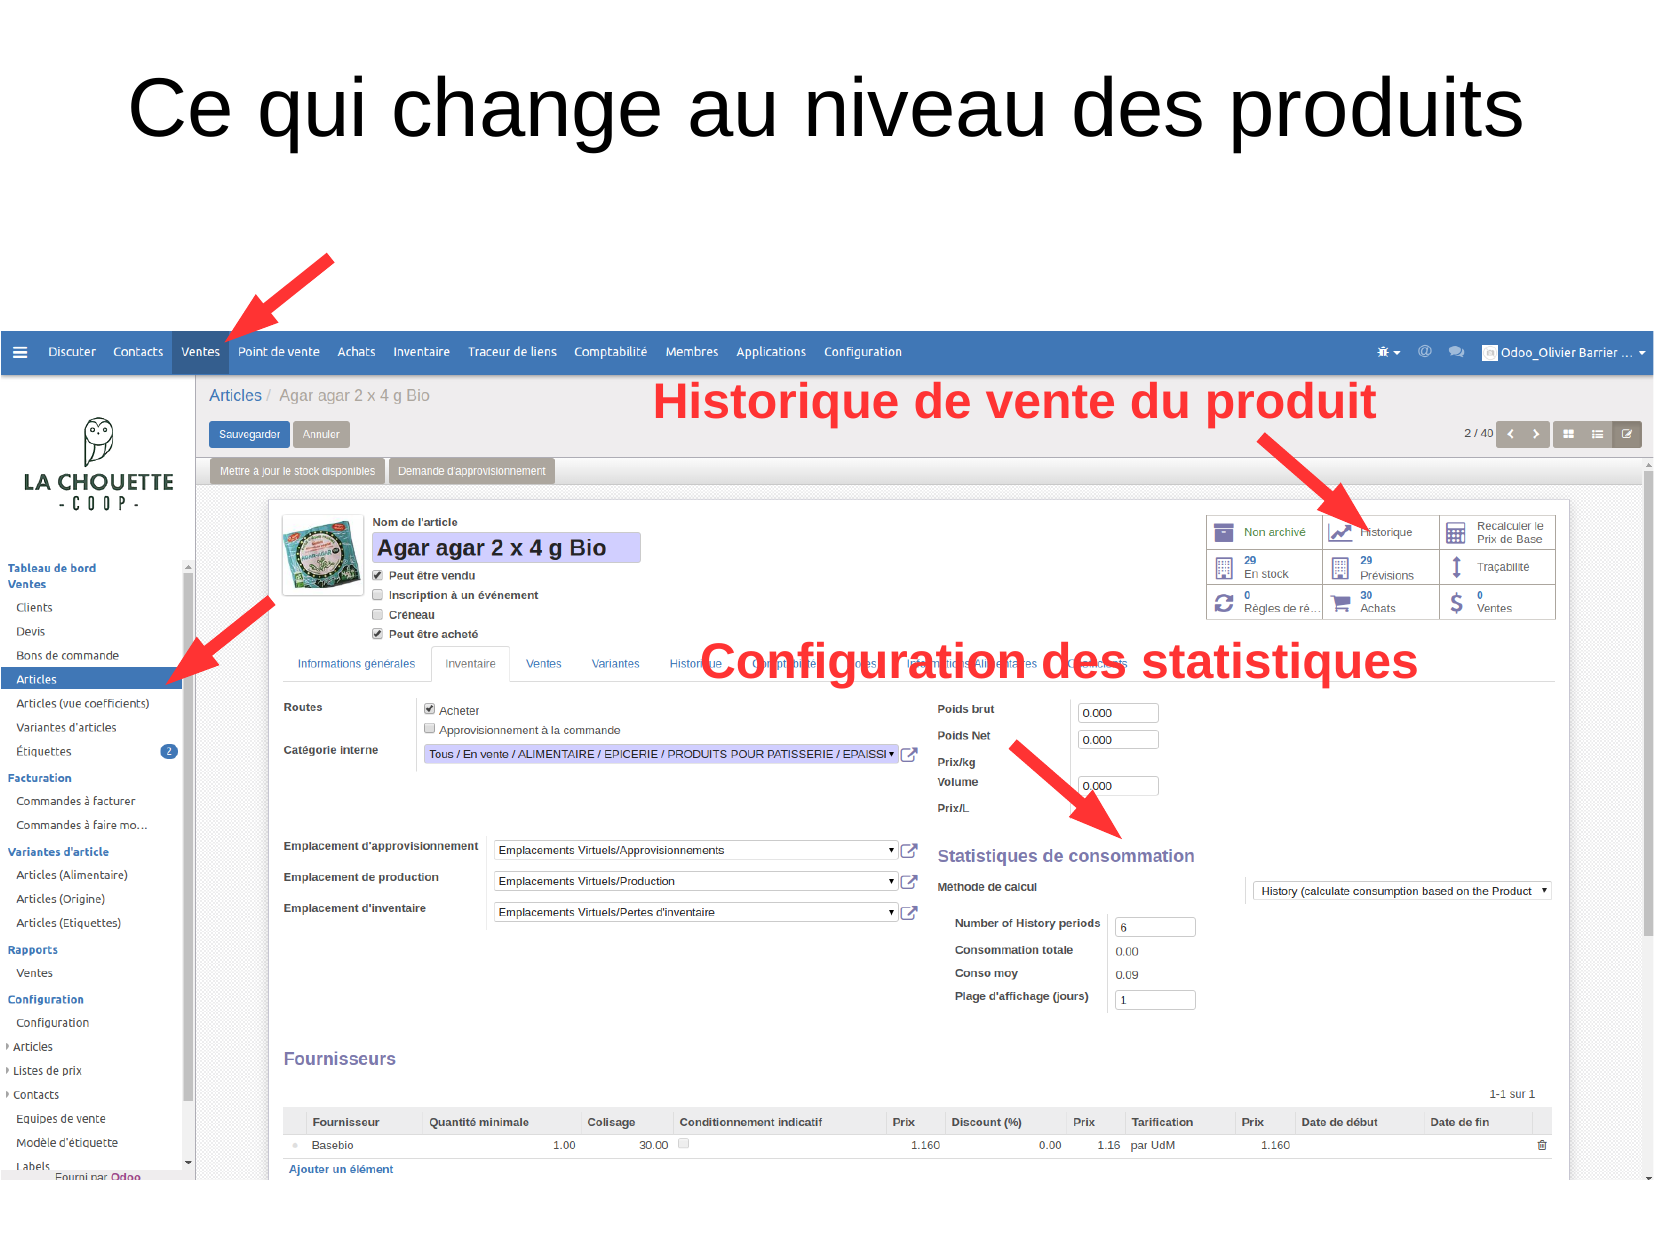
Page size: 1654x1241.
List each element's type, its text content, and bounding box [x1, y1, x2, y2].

text_box Historique de vente du produit [637, 366, 1441, 438]
text_box Configuration des statistiques [685, 625, 1489, 697]
title Ce qui change au niveau des produits [82, 49, 1571, 166]
picture [1, 331, 1654, 1180]
